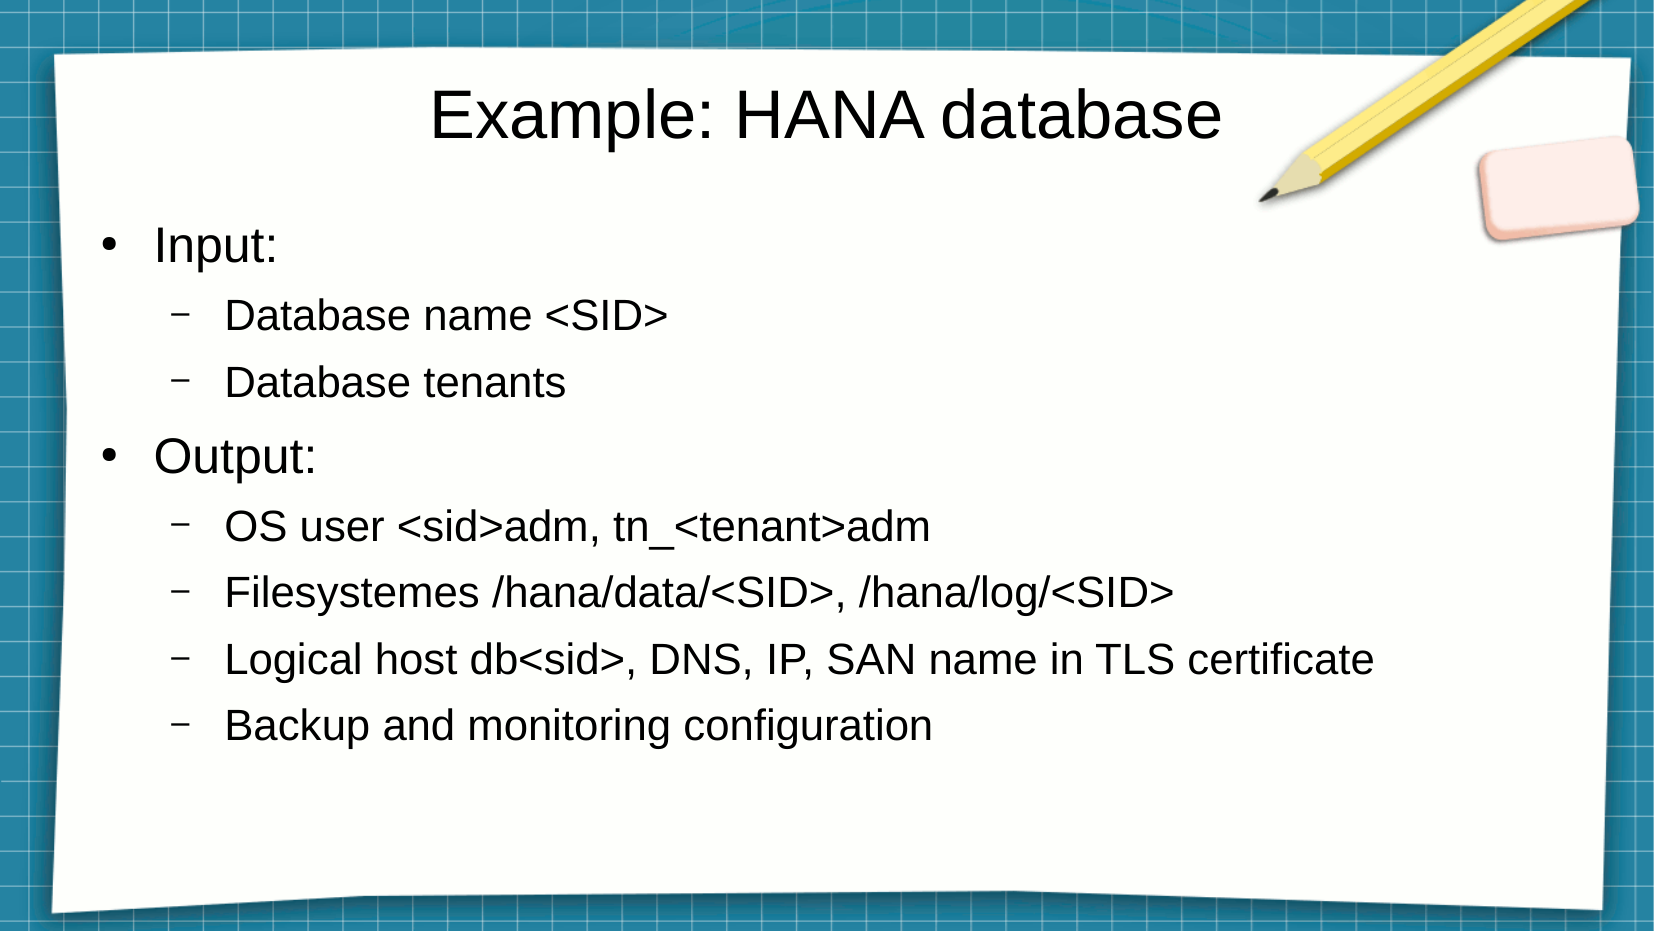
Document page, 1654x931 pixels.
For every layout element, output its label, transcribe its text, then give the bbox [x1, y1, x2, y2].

list Input: Database name <SID> Database tenants Output: OS user <sid>adm, tn_<tenant>adm Filesystemes /hana/data/<SID>, /hana/log/<SID> Logical host db<sid>, DNS, IP, SAN name in TLS certificate Backup and monitoring configuration [82, 217, 1571, 758]
title Example: HANA database [82, 37, 1571, 193]
picture [0, 0, 1654, 931]
